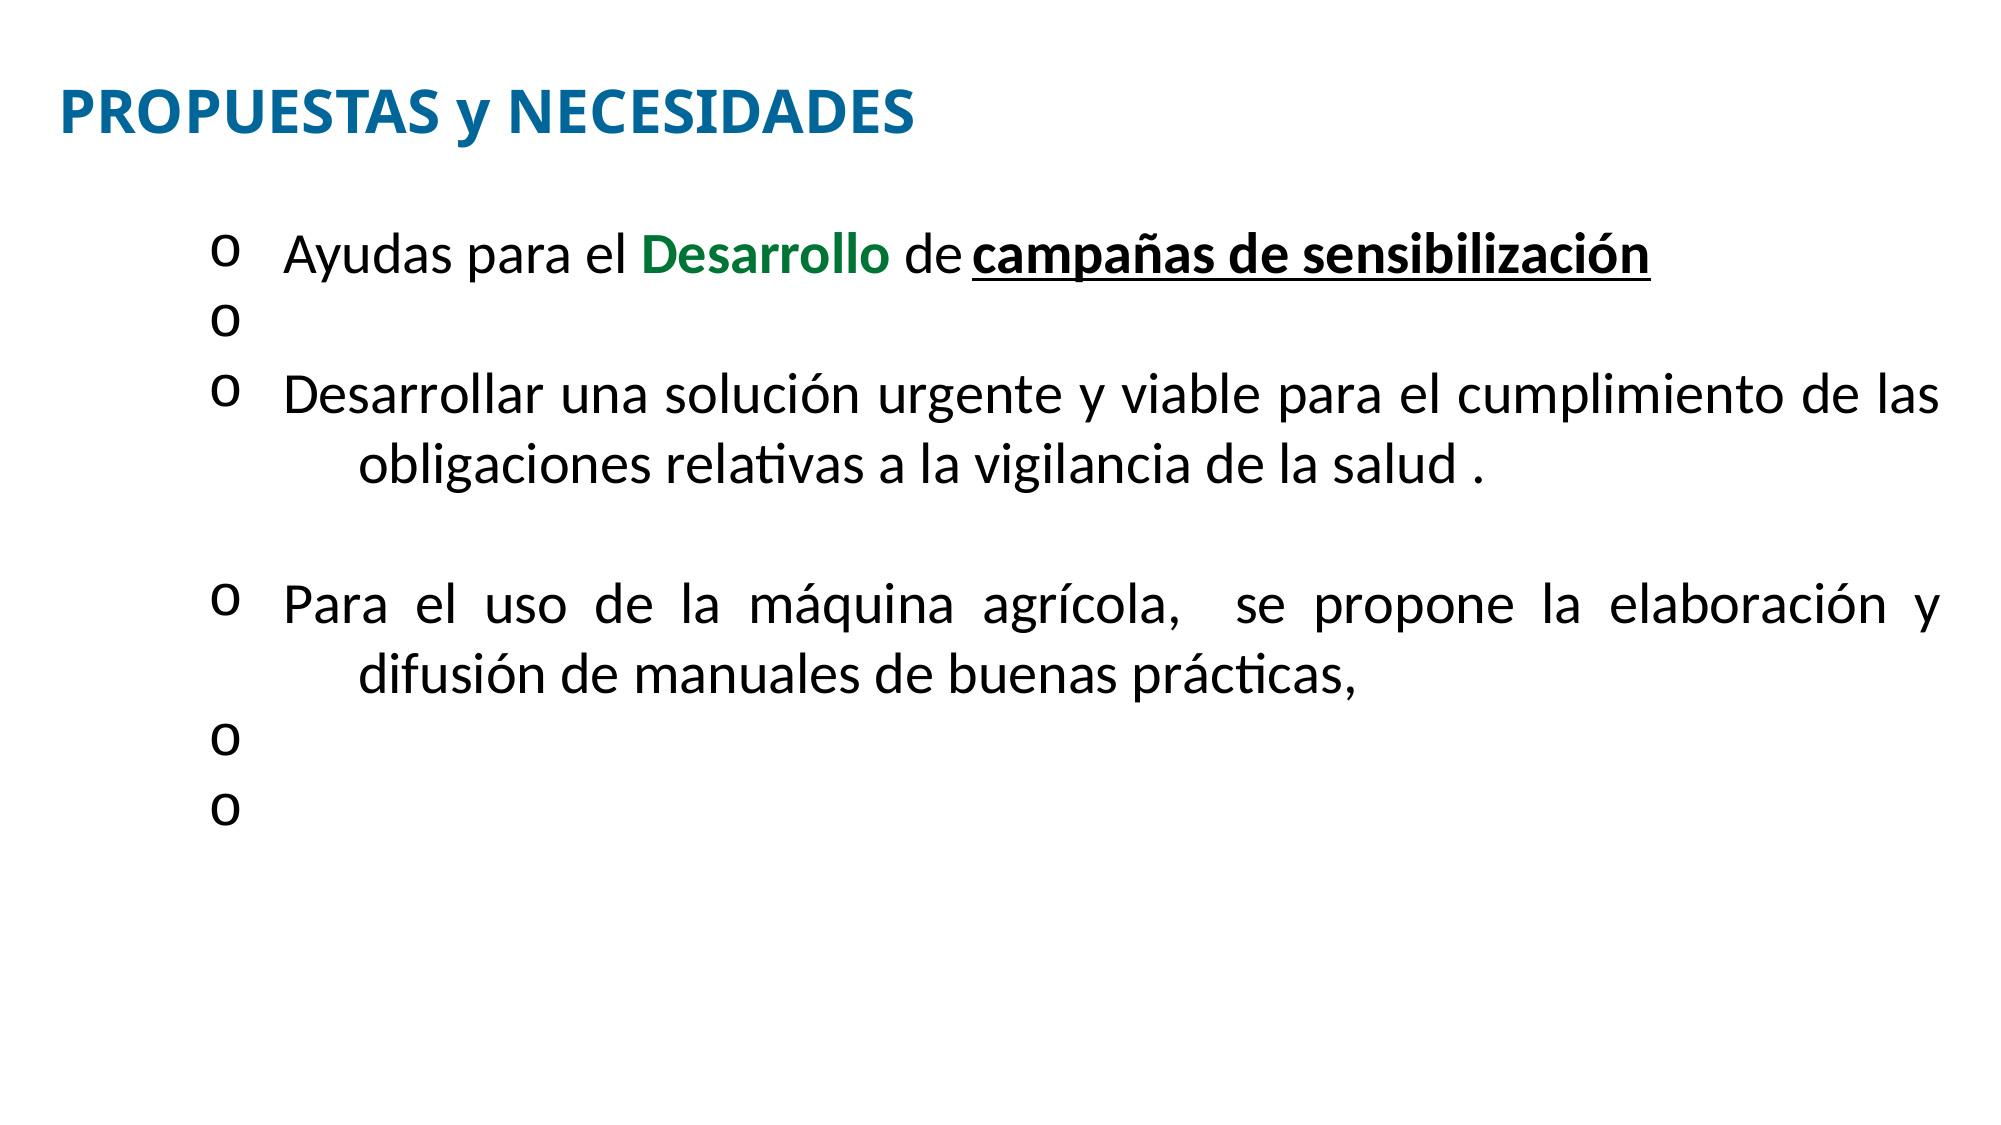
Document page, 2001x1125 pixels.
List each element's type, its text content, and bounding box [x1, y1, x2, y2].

text_box Ayudas para el Desarrollo de campañas de sensibilización Desarrollar una solución urgente y viable para el cumplimiento de las obligaciones relativas a la vigilancia de la salud . Para el uso de la máquina agrícola, se propone la elaboración y difusión de manuales de buenas prácticas, [43, 208, 1957, 895]
title PROPUESTAS y NECESIDADES [43, 62, 1020, 158]
